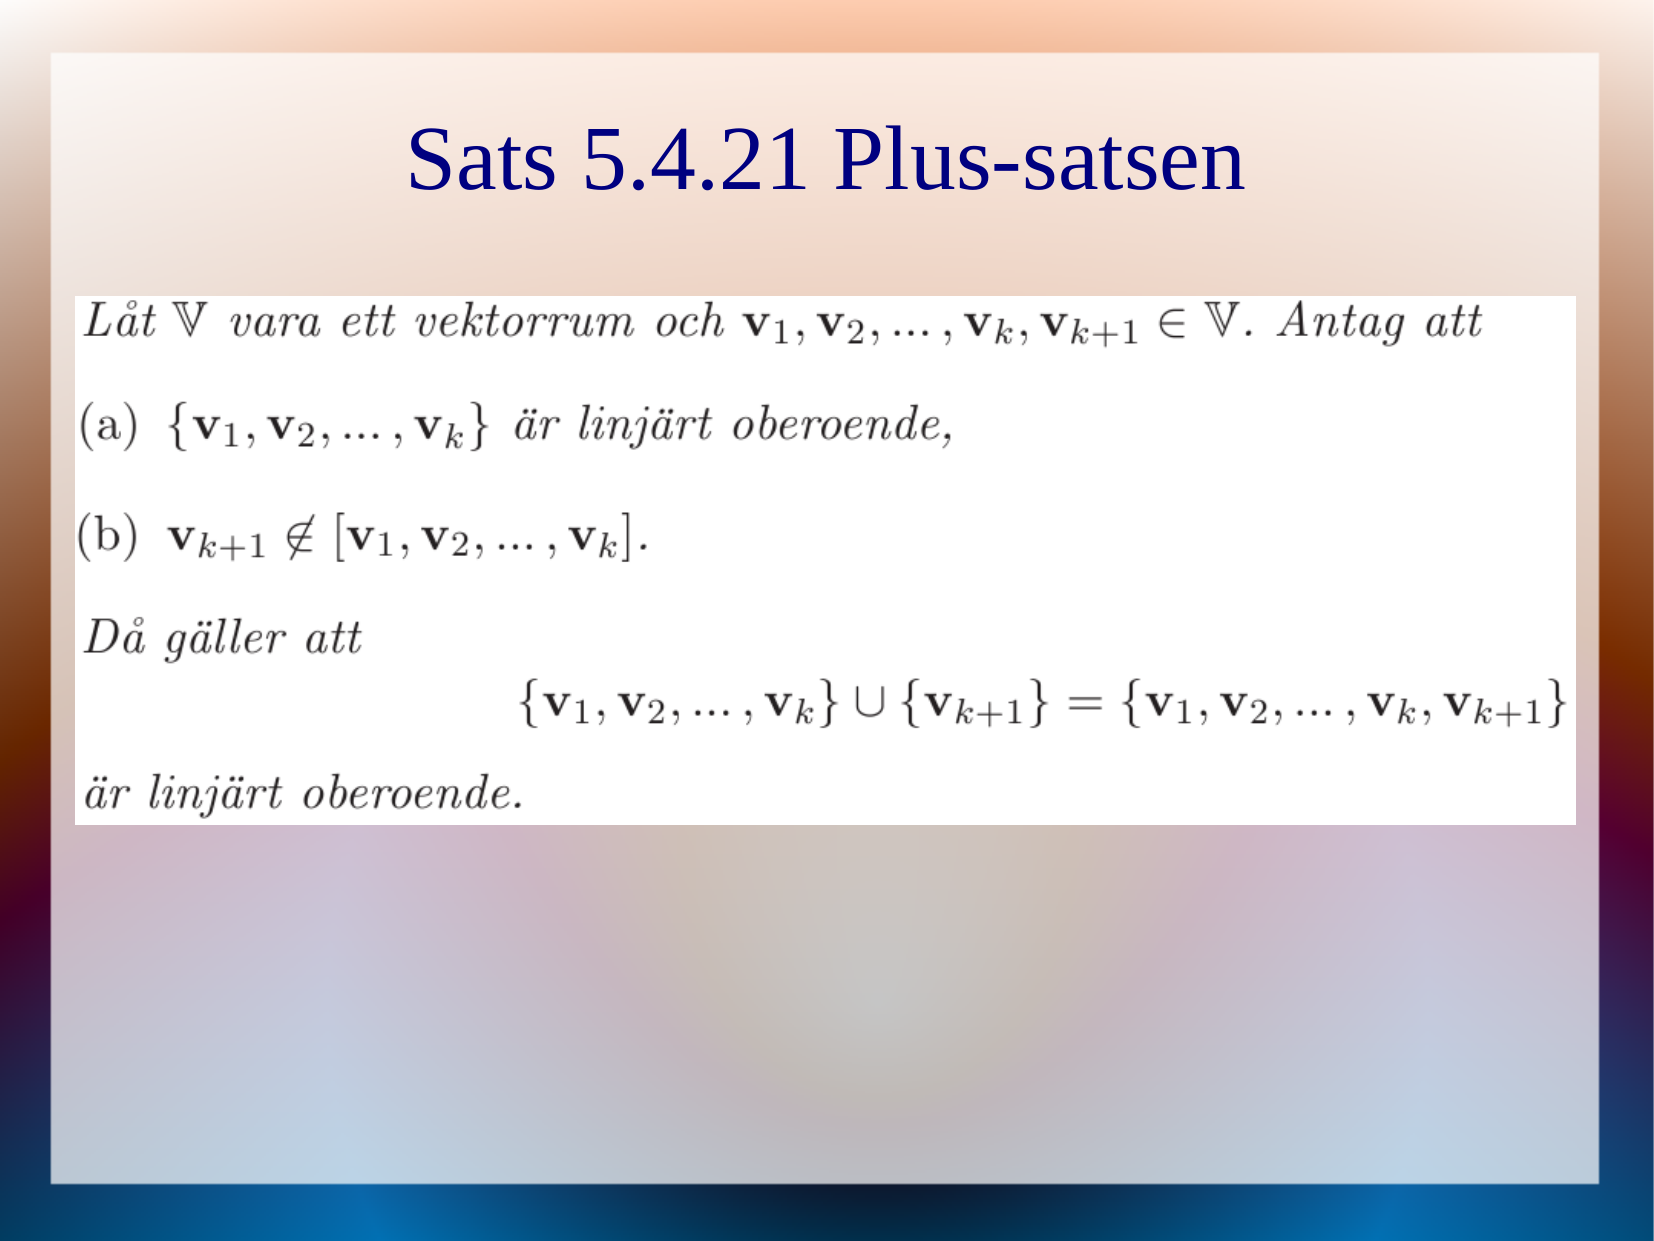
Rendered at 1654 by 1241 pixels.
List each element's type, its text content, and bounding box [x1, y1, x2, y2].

picture [0, 0, 1654, 1241]
title Sats 5.4.21 Plus-satsen [82, 62, 1571, 256]
